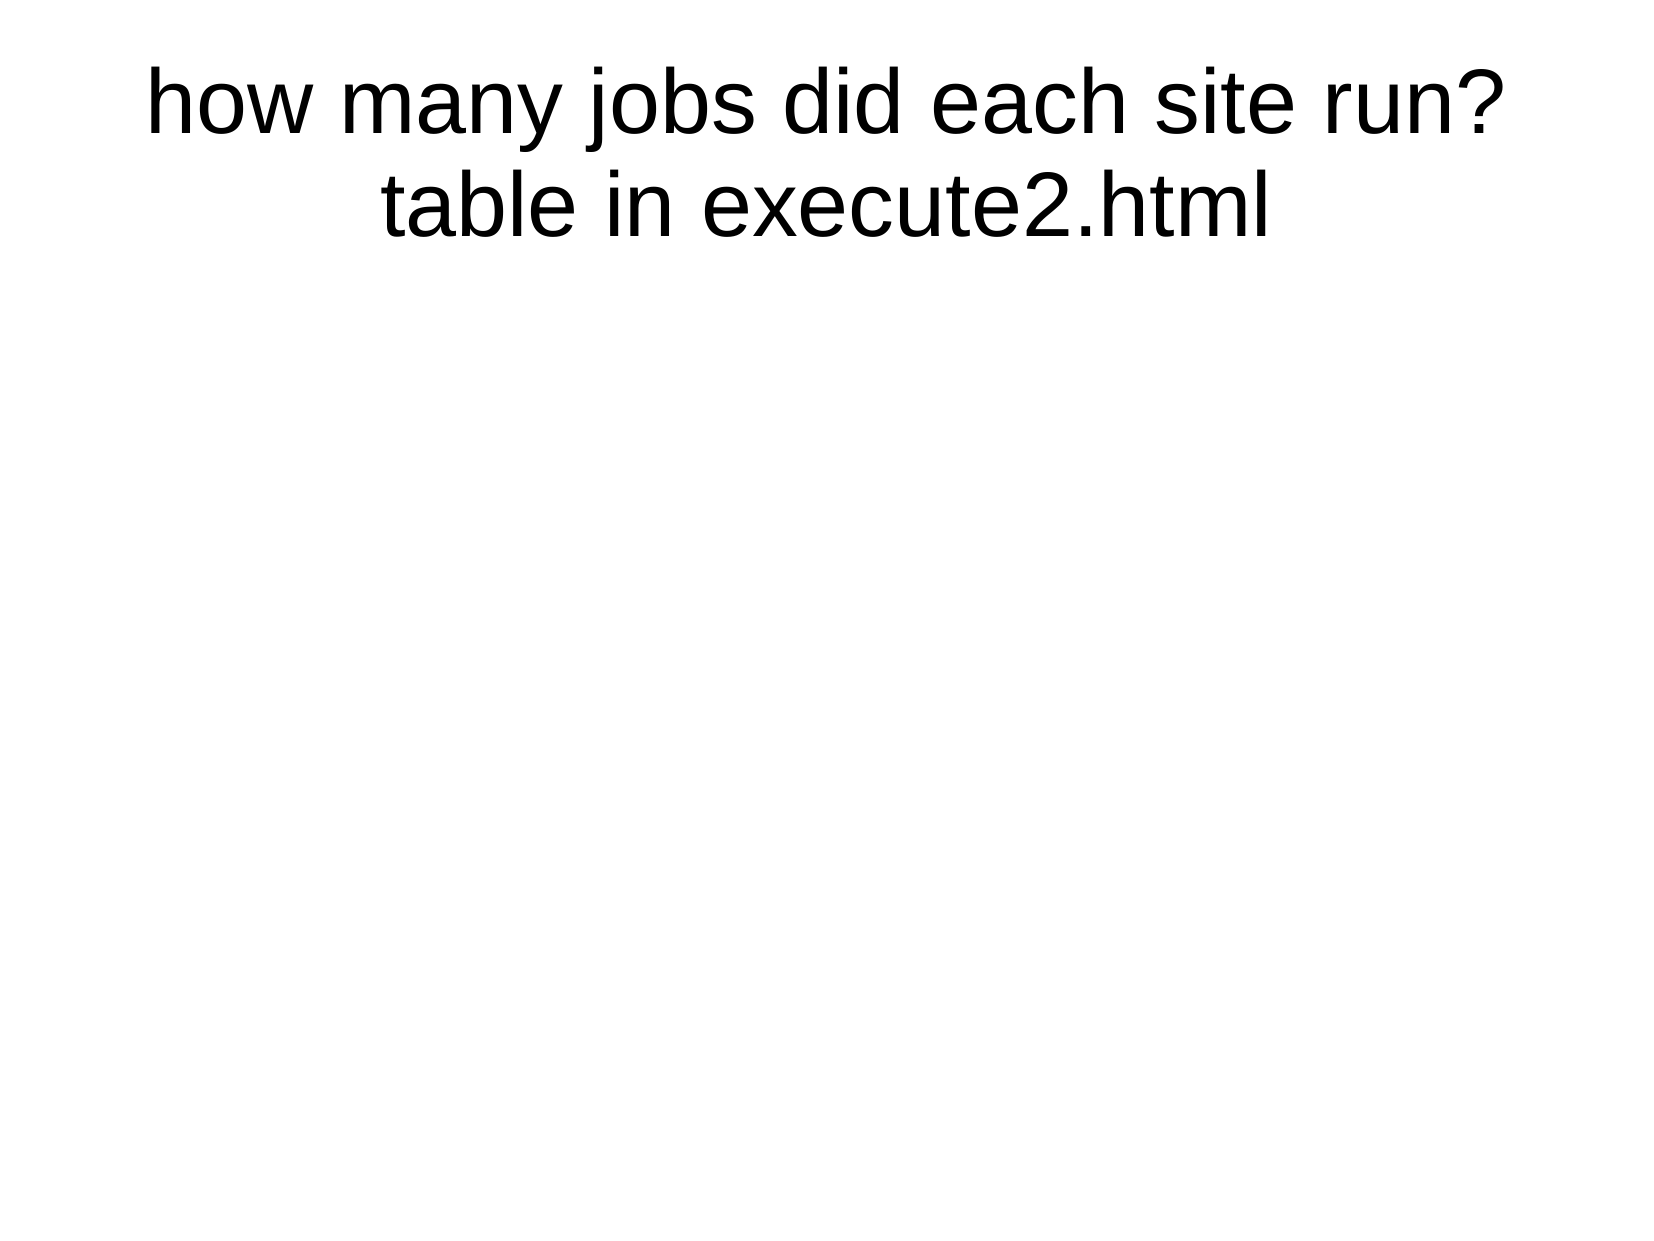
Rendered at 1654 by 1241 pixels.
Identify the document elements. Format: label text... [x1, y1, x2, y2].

title how many jobs did each site run? table in execute2.html [82, 47, 1571, 259]
